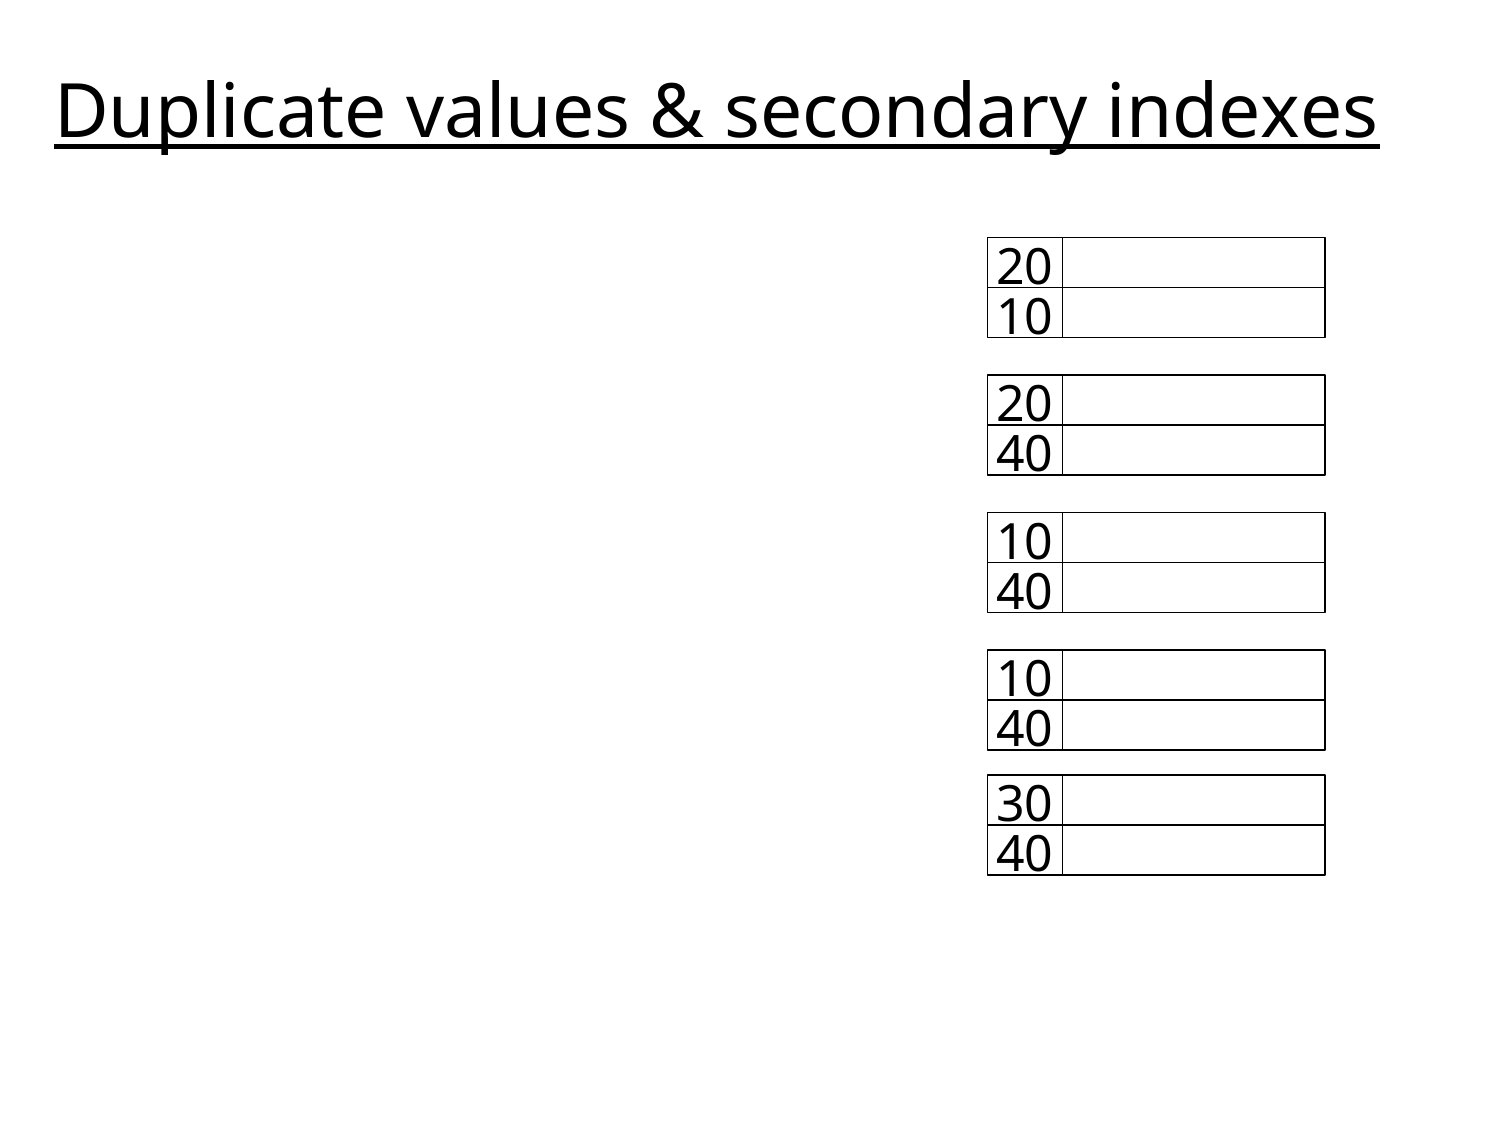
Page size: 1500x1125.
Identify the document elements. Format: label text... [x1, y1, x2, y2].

text_box [1062, 512, 1326, 613]
text_box [1062, 375, 1326, 475]
text_box 40 [987, 701, 1062, 751]
text_box 40 [987, 826, 1062, 876]
text_box [1062, 650, 1326, 751]
text_box 10 [987, 512, 1062, 563]
text_box 10 [987, 288, 1062, 338]
title Duplicate values & secondary indexes [39, 31, 1500, 180]
text_box 10 [987, 650, 1062, 701]
text_box 20 [987, 237, 1062, 288]
text_box 40 [987, 563, 1062, 613]
text_box 40 [987, 426, 1062, 475]
text_box [1062, 774, 1326, 876]
text_box 20 [987, 375, 1062, 426]
text_box 30 [987, 774, 1062, 826]
text_box [1062, 237, 1326, 338]
